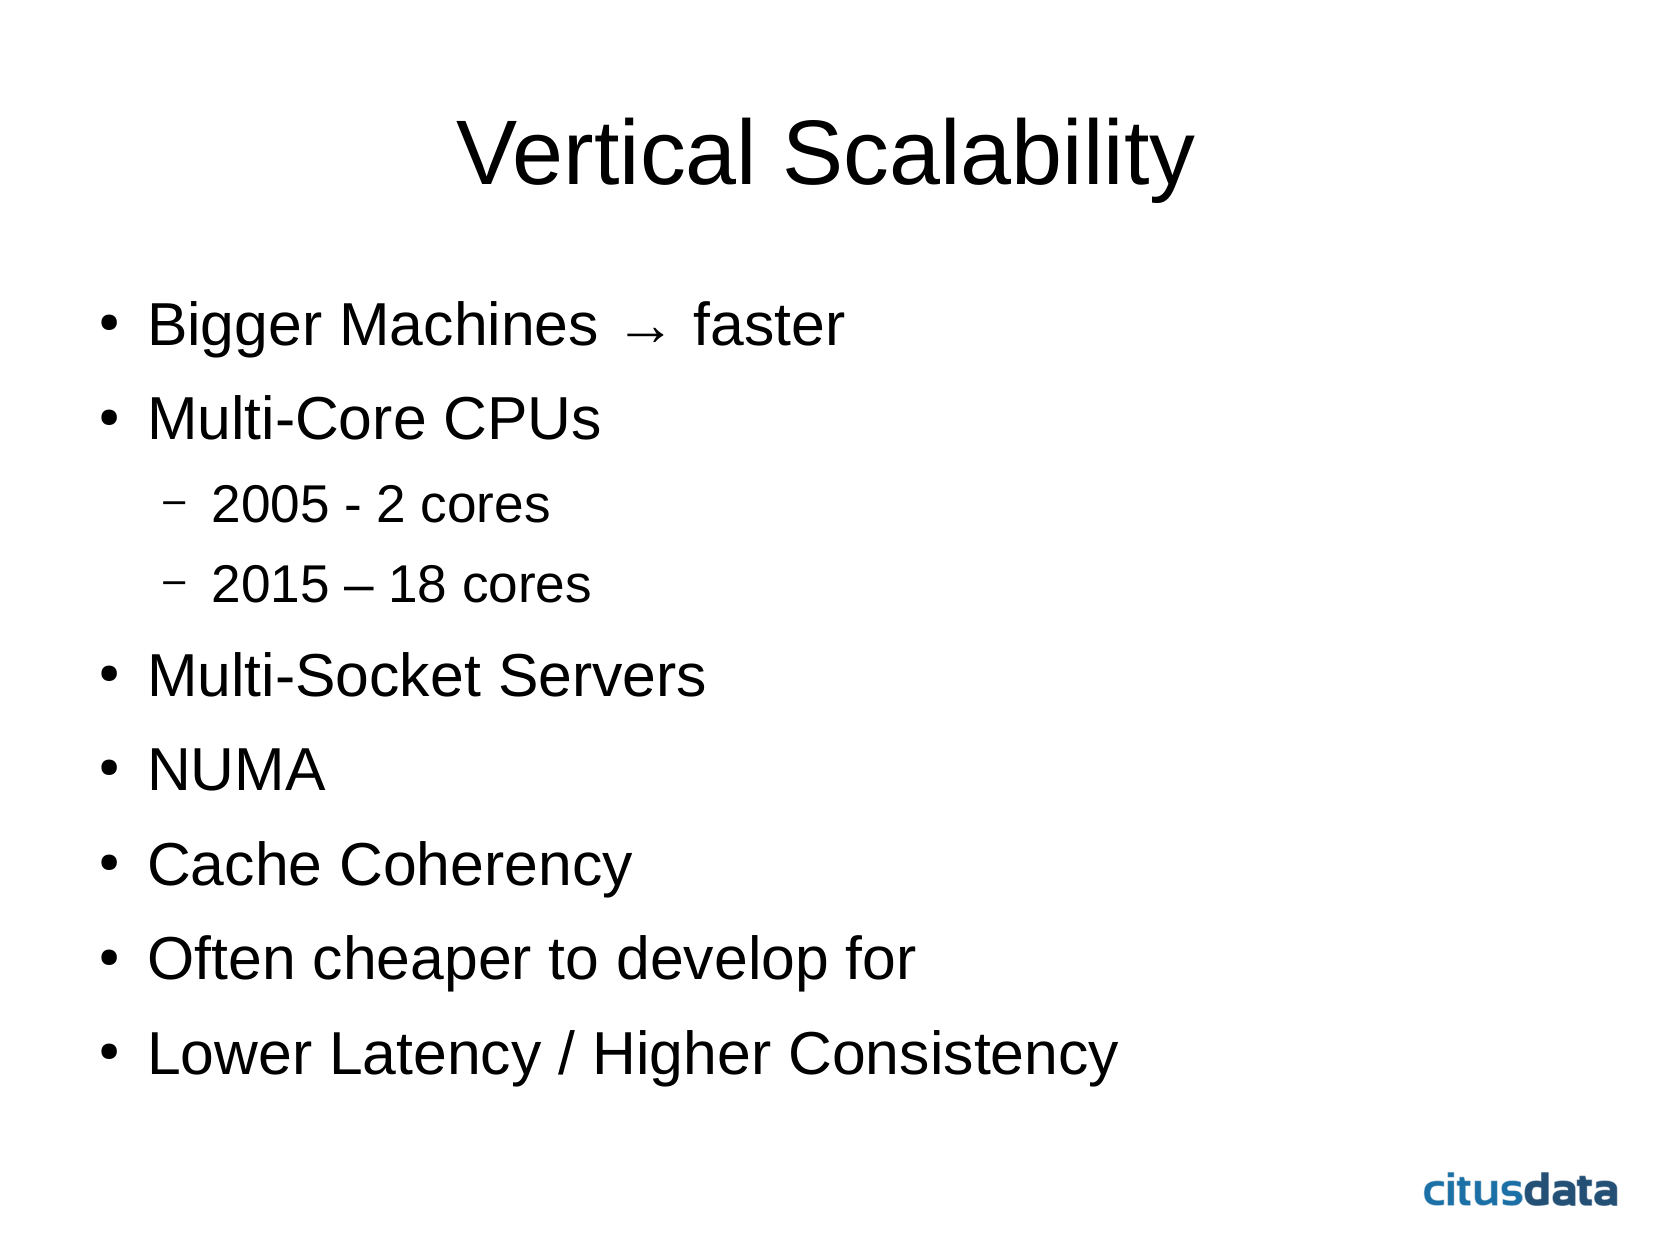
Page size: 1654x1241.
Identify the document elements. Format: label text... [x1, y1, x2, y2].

list Bigger Machines → faster Multi-Core CPUs 2005 - 2 cores 2015 – 18 cores Multi-Socket Servers NUMA Cache Coherency Often cheaper to develop for Lower Latency / Higher Consistency [82, 290, 1571, 1096]
title Vertical Scalability [82, 49, 1571, 257]
picture [1420, 1167, 1622, 1209]
